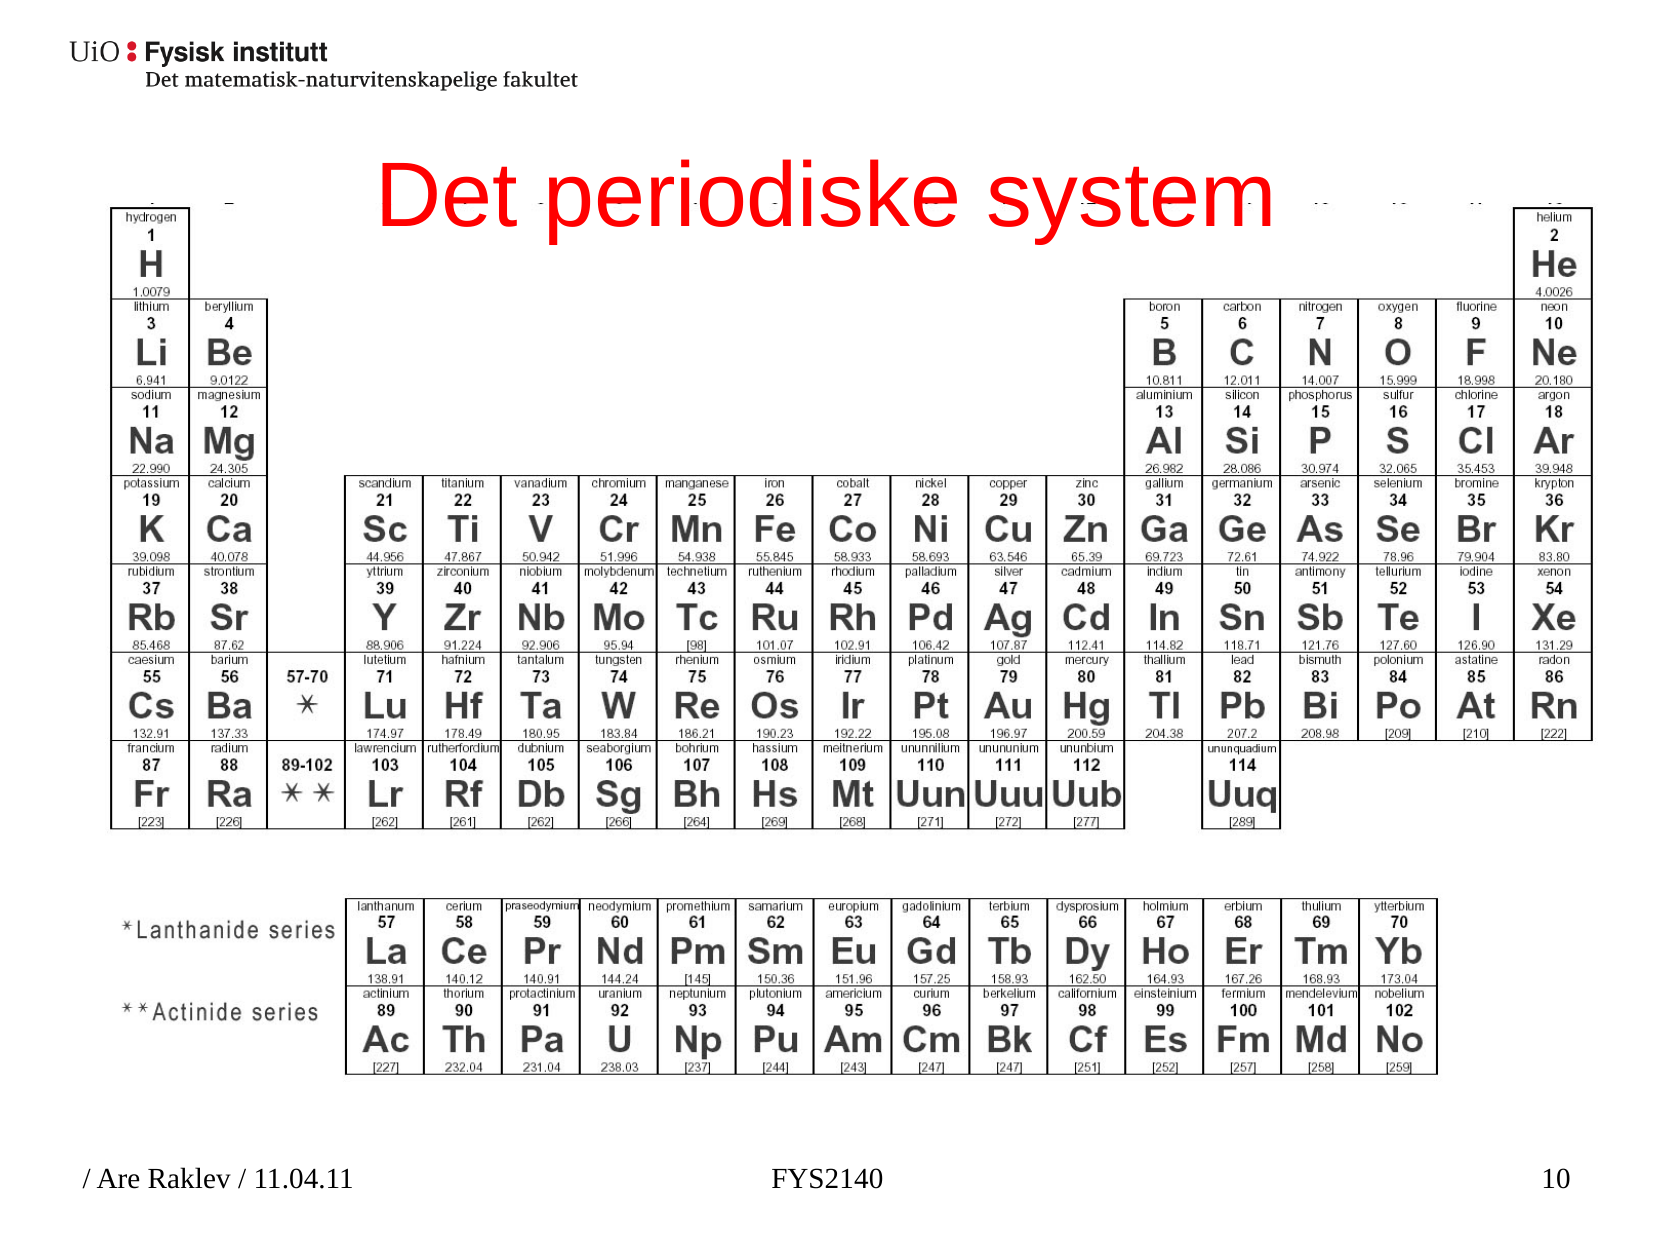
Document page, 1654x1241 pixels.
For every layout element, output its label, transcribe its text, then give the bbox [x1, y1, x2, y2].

title Det periodiske system [82, 90, 1571, 298]
picture [68, 37, 581, 93]
picture [105, 203, 1599, 1084]
